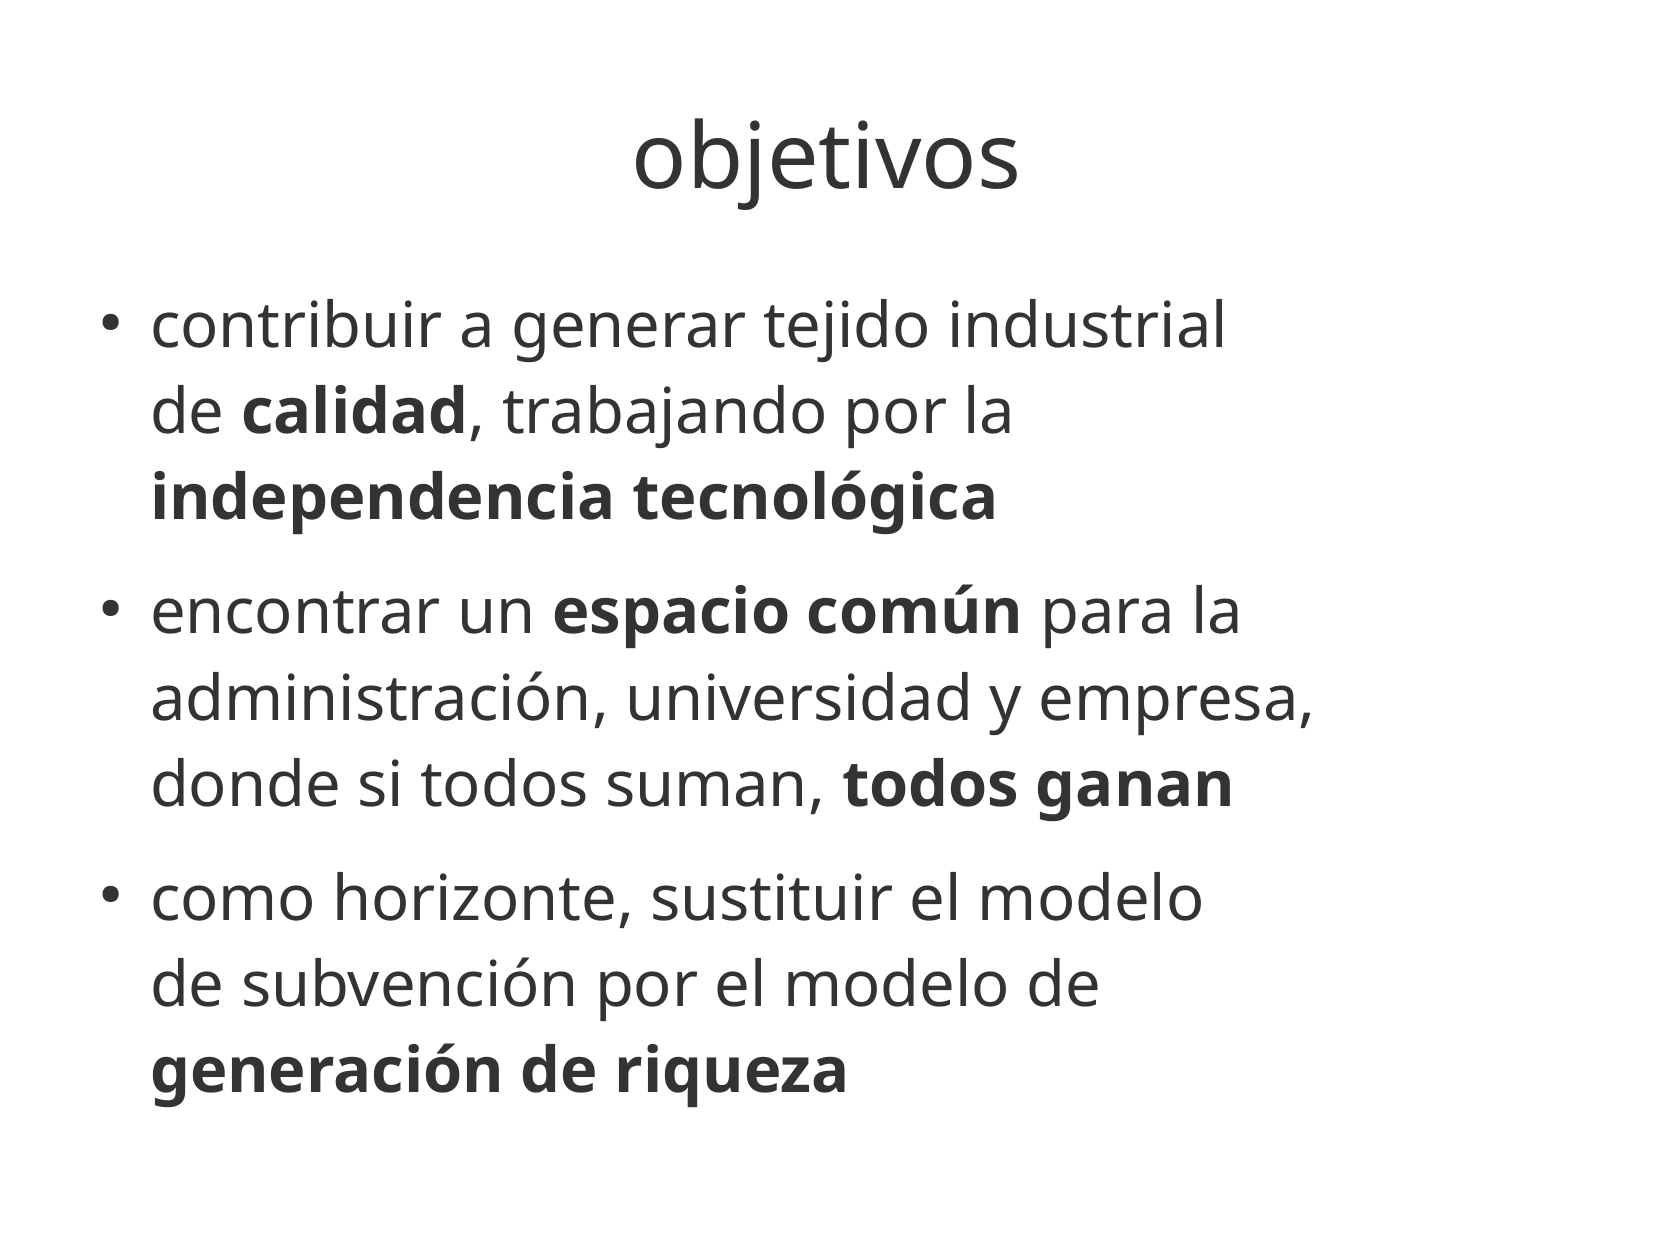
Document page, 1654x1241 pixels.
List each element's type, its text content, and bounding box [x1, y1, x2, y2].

title objetivos [82, 56, 1571, 250]
list contribuir a generar tejido industrial de calidad, trabajando por la independencia tecnológica encontrar un espacio común para la administración, universidad y empresa, donde si todos suman, todos ganan como horizonte, sustituir el modelo de subvención por el modelo de generación de riqueza [82, 280, 1571, 1123]
